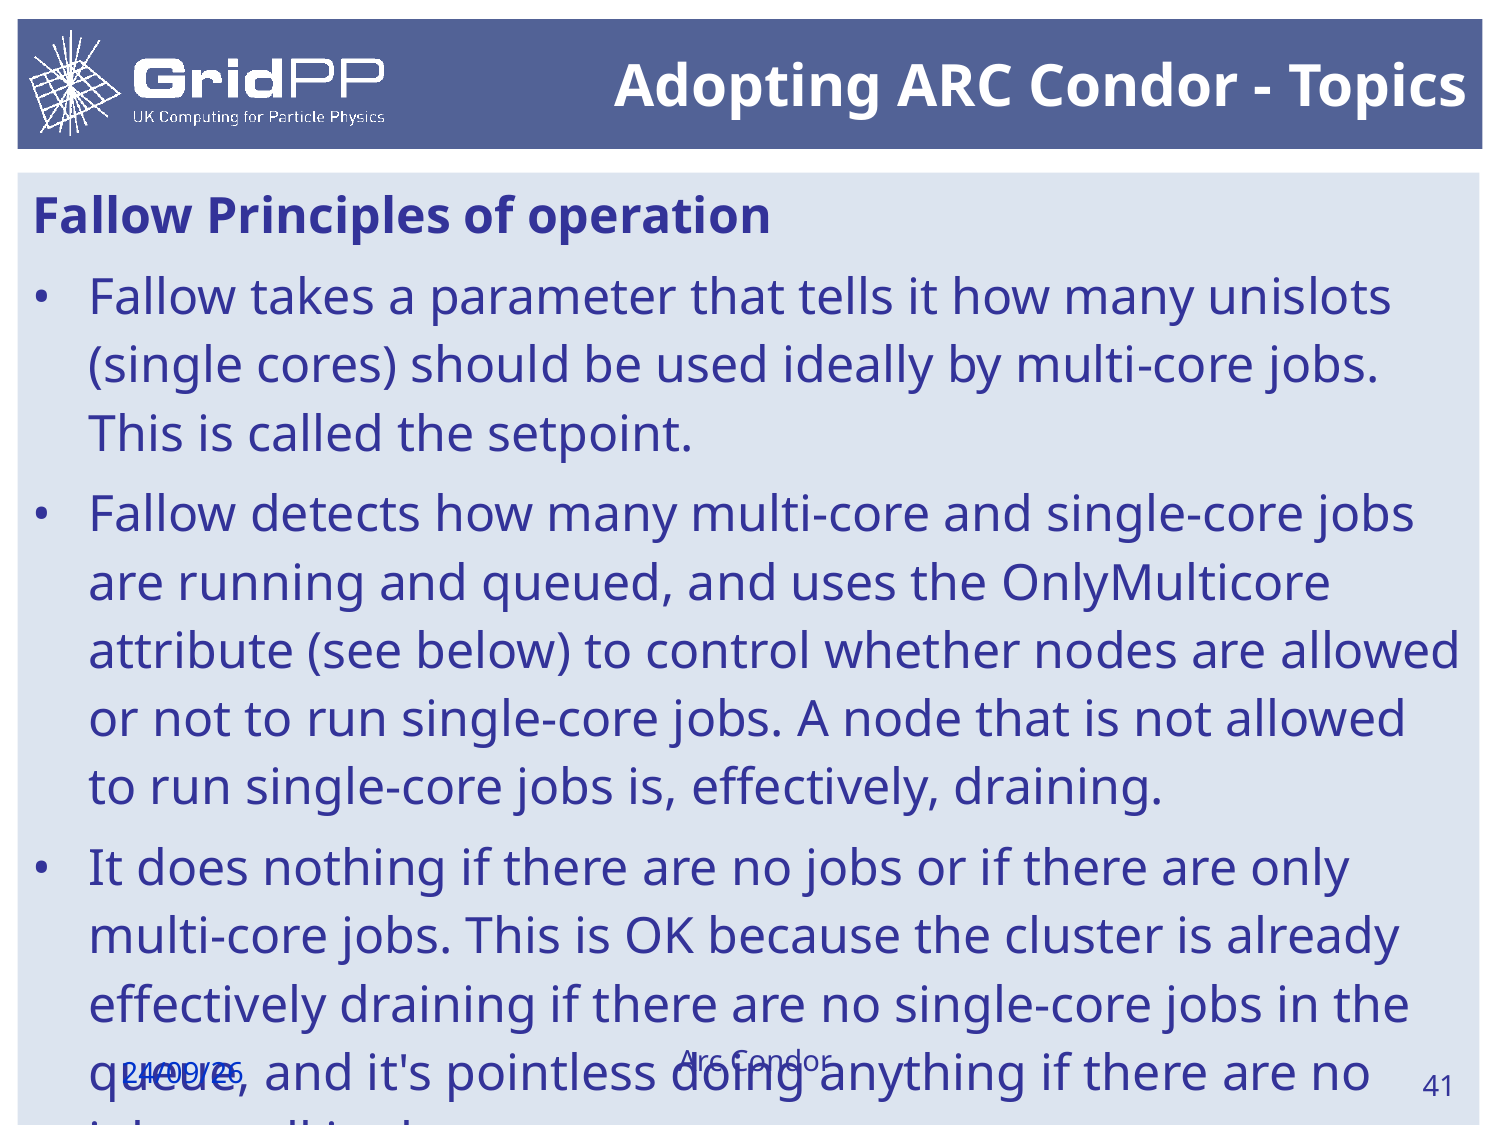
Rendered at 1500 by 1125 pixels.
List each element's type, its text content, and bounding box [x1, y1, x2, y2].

list Fallow Principles of operation Fallow takes a parameter that tells it how many unislots (single cores) should be used ideally by multi-core jobs. This is called the setpoint. Fallow detects how many multi-core and single-core jobs are running and queued, and uses the OnlyMulticore attribute (see below) to control whether nodes are allowed or not to run single-core jobs. A node that is not allowed to run single-core jobs is, effectively, draining. It does nothing if there are no jobs or if there are only multi-core jobs. This is OK because the cluster is already effectively draining if there are no single-core jobs in the queue, and it's pointless doing anything if there are no jobs at all in the queue. [17, 172, 1480, 1038]
title Adopting ARC Condor - Topics [513, 19, 1483, 149]
text_box <number> [1388, 1059, 1471, 1094]
picture [29, 30, 384, 136]
text_box Arc Condor [536, 1034, 975, 1094]
text_box 02/03/16 [29, 1046, 337, 1095]
